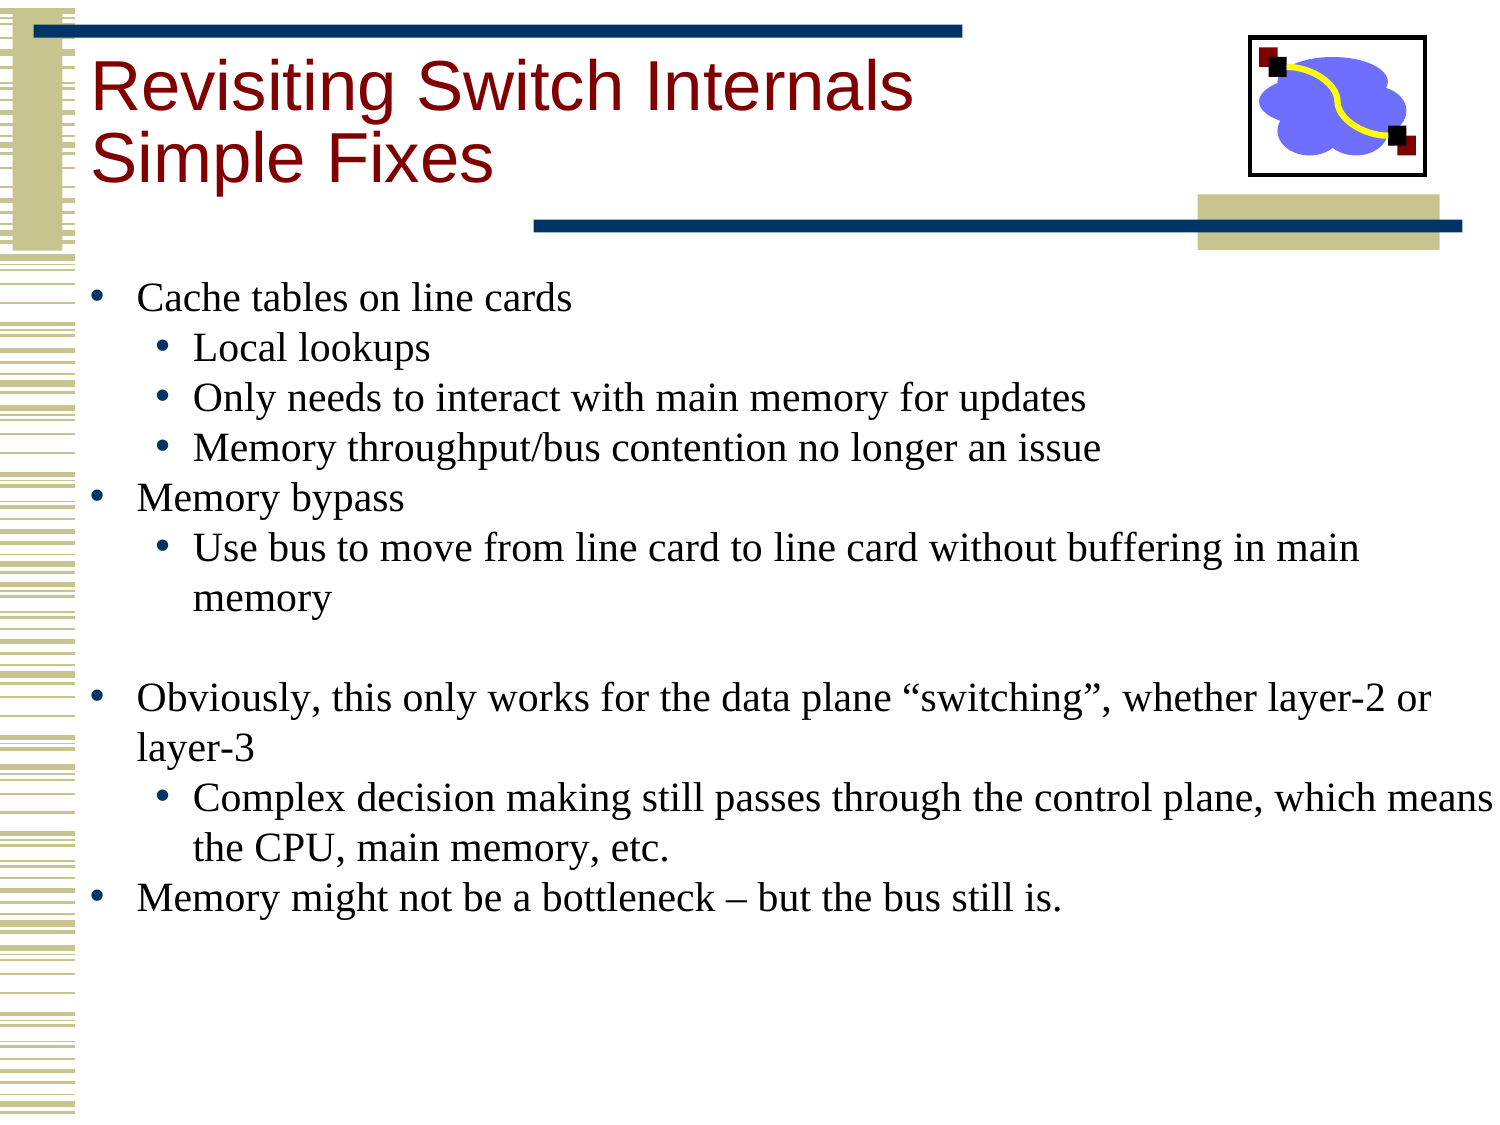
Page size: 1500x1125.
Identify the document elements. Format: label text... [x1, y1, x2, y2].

text_box Cache tables on line cards Local lookups Only needs to interact with main memory for updates Memory throughput/bus contention no longer an issue Memory bypass Use bus to move from line card to line card without buffering in main memory Obviously, this only works for the data plane “switching”, whether layer-2 or layer-3 Complex decision making still passes through the control plane, which means the CPU, main memory, etc. Memory might not be a bottleneck – but the bus still is. [0, 262, 1500, 1040]
title Revisiting Switch Internals Simple Fixes [75, 25, 1313, 226]
